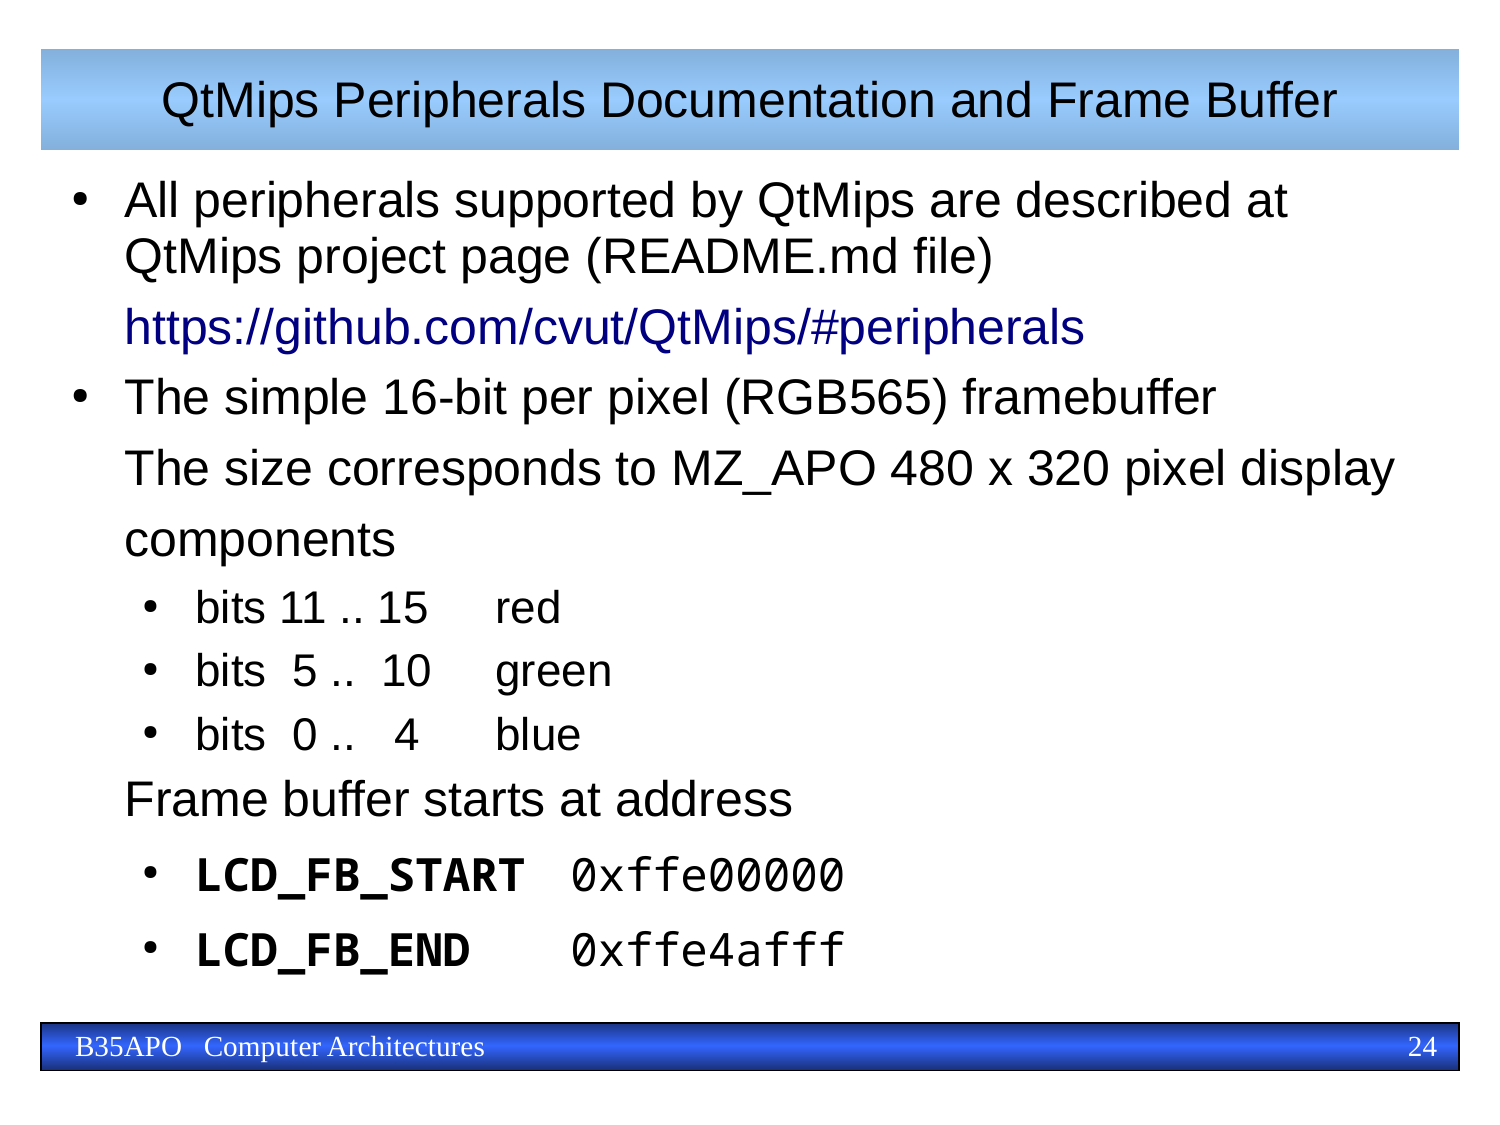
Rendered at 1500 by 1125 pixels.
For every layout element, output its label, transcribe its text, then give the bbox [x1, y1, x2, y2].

list All peripherals supported by QtMips are described at QtMips project page (README.md file) https://github.com/cvut/QtMips/#peripherals The simple 16-bit per pixel (RGB565) framebuffer The size corresponds to MZ_APO 480 x 320 pixel display components bits 11 .. 15 red bits 5 .. 10 green bits 0 .. 4 blue Frame buffer starts at address LCD_FB_START 0xffe00000 LCD_FB_END 0xffe4afff [53, 172, 1450, 1012]
title QtMips Peripherals Documentation and Frame Buffer [41, 49, 1459, 150]
